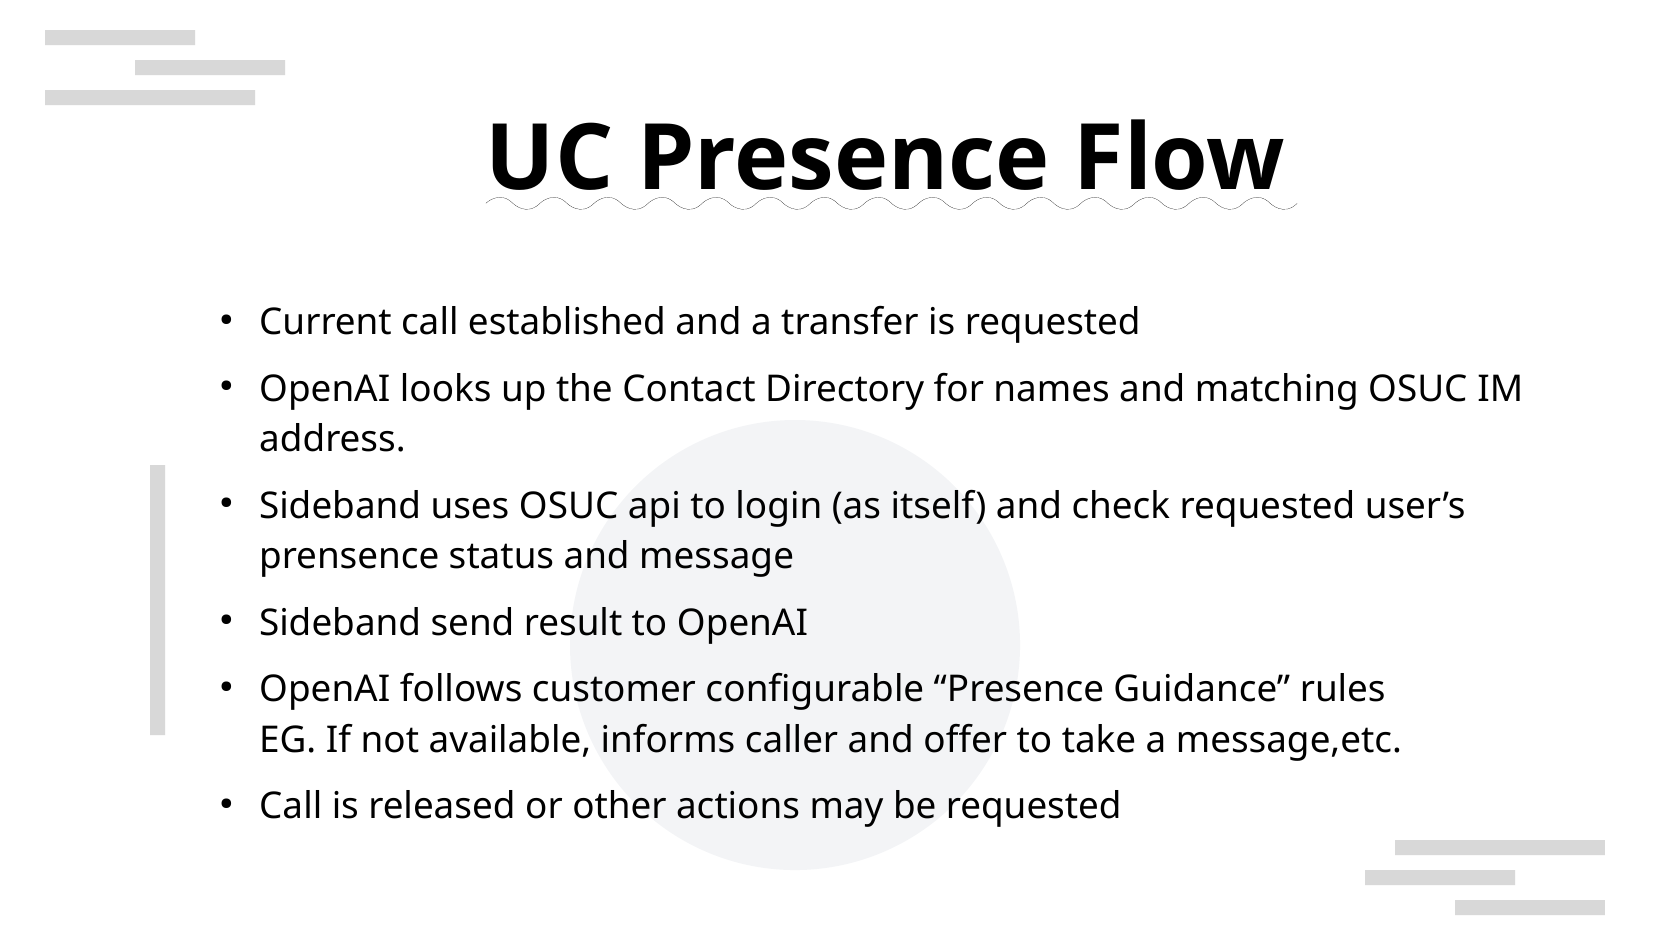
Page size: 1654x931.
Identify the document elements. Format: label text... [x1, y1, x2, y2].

title UC Presence Flow [206, 76, 1565, 233]
list Current call established and a transfer is requested OpenAI looks up the Contact Directory for names and matching OSUC IM address. Sideband uses OSUC api to login (as itself) and check requested user’s prensence status and message Sideband send result to OpenAI OpenAI follows customer configurable “Presence Guidance” rules EG. If not available, informs caller and offer to take a message,etc. Call is released or other actions may be requested [206, 295, 1565, 835]
